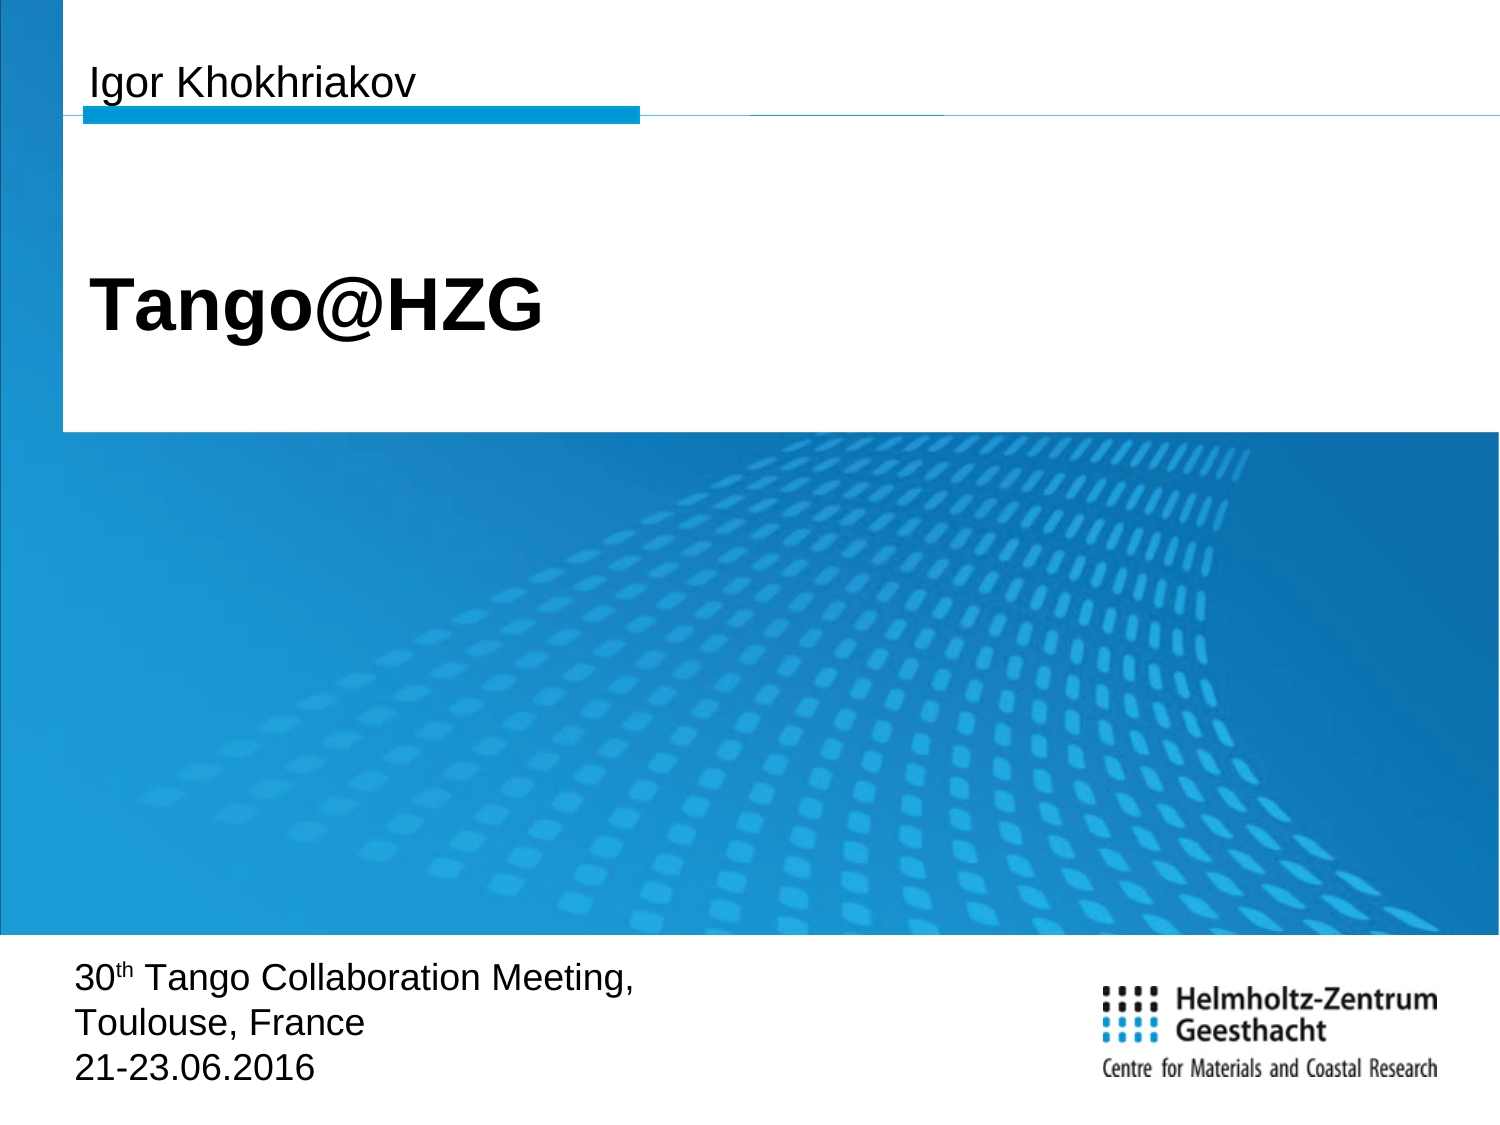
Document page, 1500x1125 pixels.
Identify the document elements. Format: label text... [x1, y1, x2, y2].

text_box Igor Khokhriakov [88, 31, 1483, 107]
text_box 30th Tango Collaboration Meeting, Toulouse, France 21-23.06.2016 [59, 945, 645, 1096]
picture [1103, 986, 1437, 1077]
text_box Tango@HZG [74, 231, 1469, 369]
